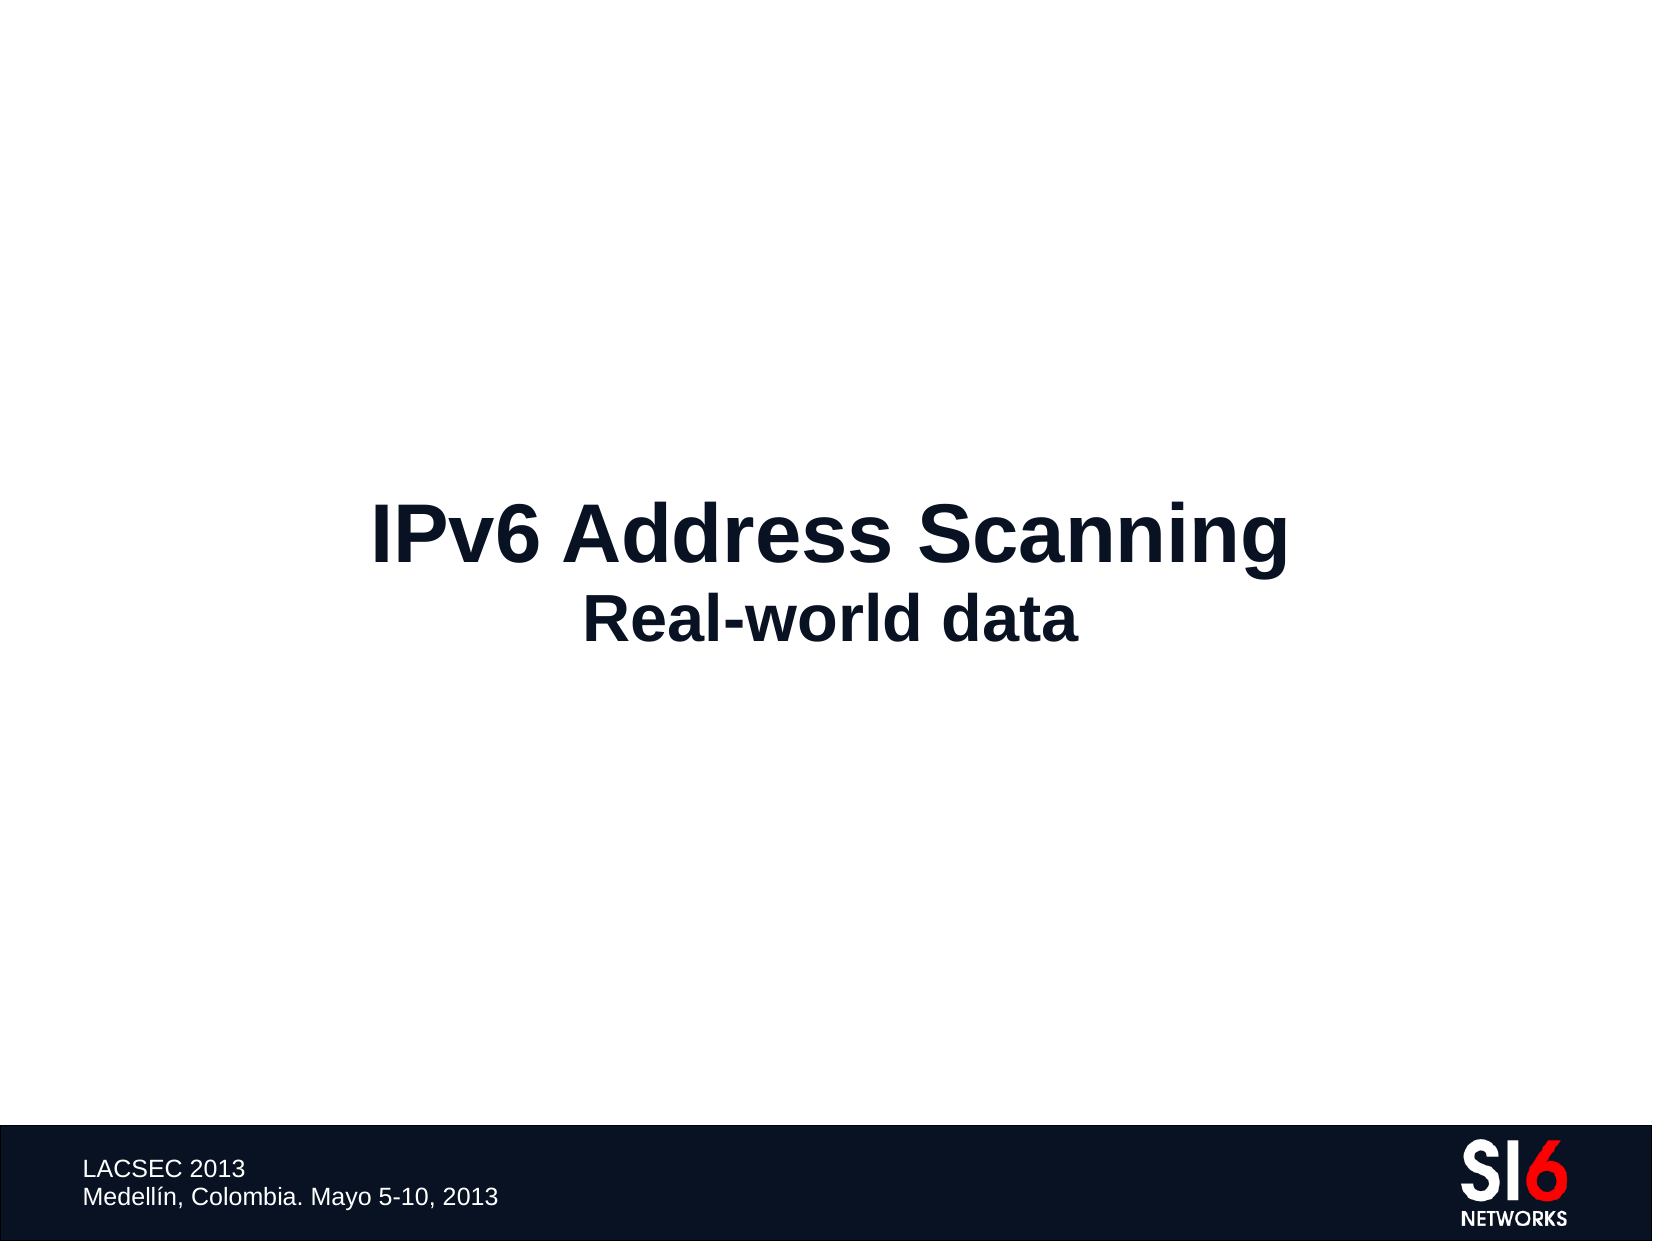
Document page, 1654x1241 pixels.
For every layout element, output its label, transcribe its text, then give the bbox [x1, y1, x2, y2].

picture [1461, 1139, 1567, 1226]
title IPv6 Address Scanning Real-world data [86, 467, 1576, 676]
